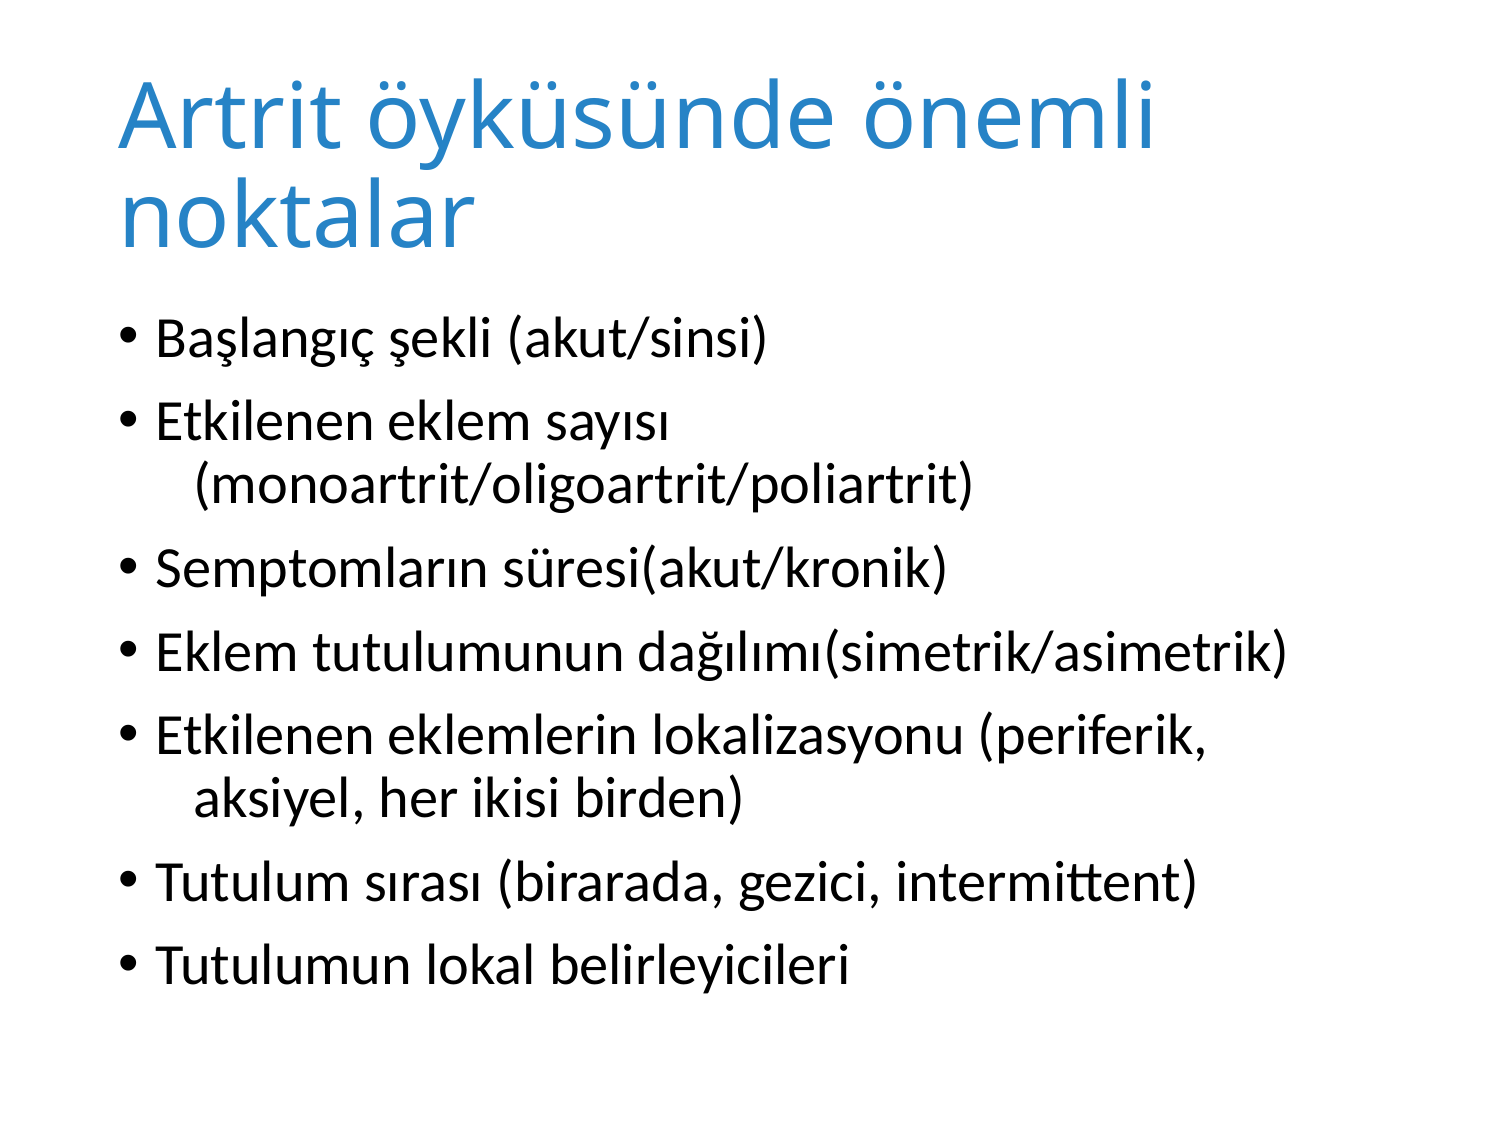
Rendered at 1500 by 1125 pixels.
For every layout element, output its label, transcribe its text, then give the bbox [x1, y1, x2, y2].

title Artrit öyküsünde önemli noktalar [103, 59, 1397, 278]
list Başlangıç şekli (akut/sinsi) Etkilenen eklem sayısı (monoartrit/oligoartrit/poliartrit) Semptomların süresi(akut/kronik) Eklem tutulumunun dağılımı(simetrik/asimetrik) Etkilenen eklemlerin lokalizasyonu (periferik, aksiyel, her ikisi birden) Tutulum sırası (birarada, gezici, intermittent) Tutulumun lokal belirleyicileri [103, 299, 1397, 1014]
